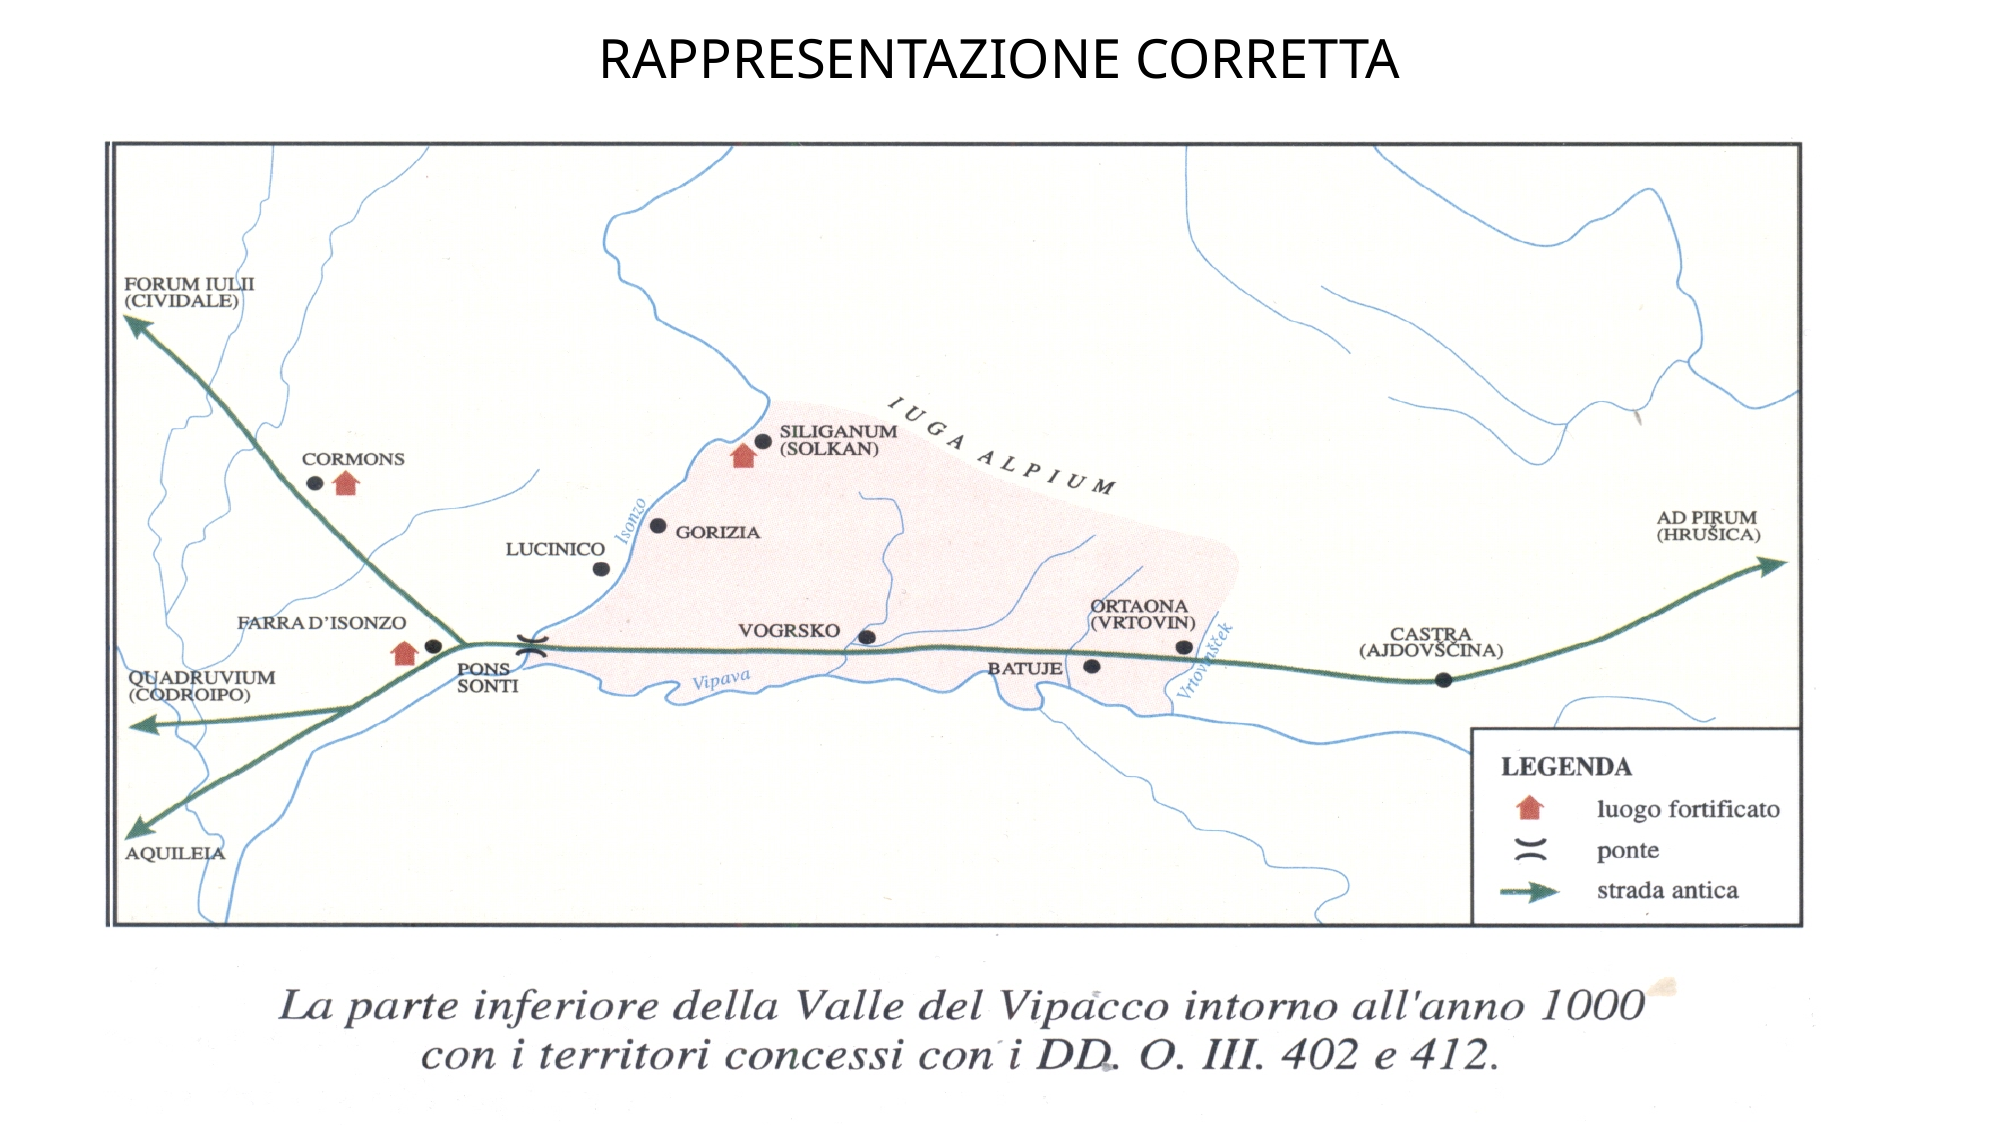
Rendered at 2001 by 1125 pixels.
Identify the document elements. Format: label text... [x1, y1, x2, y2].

title RAPPRESENTAZIONE CORRETTA [137, 23, 1863, 99]
picture [103, 134, 1824, 1125]
